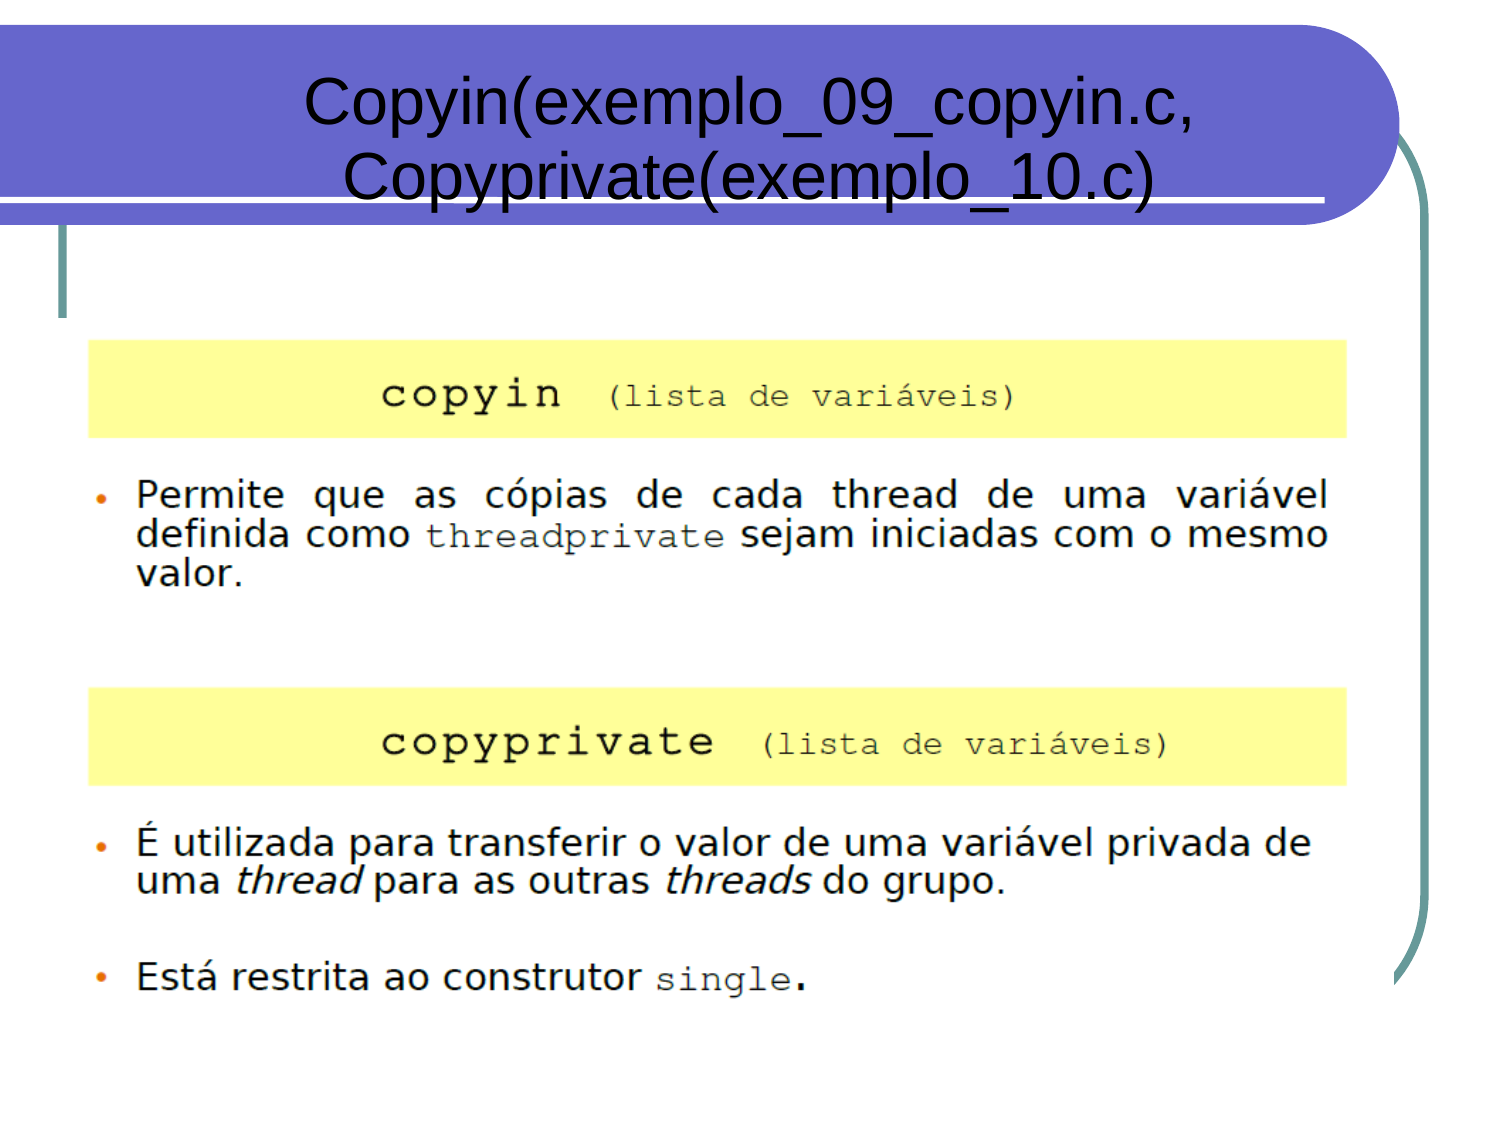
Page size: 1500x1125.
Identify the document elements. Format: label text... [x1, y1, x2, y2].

picture [51, 318, 1394, 1063]
title Copyin(exemplo_09_copyin.c, Copyprivate(exemplo_10.c) [75, 44, 1425, 233]
